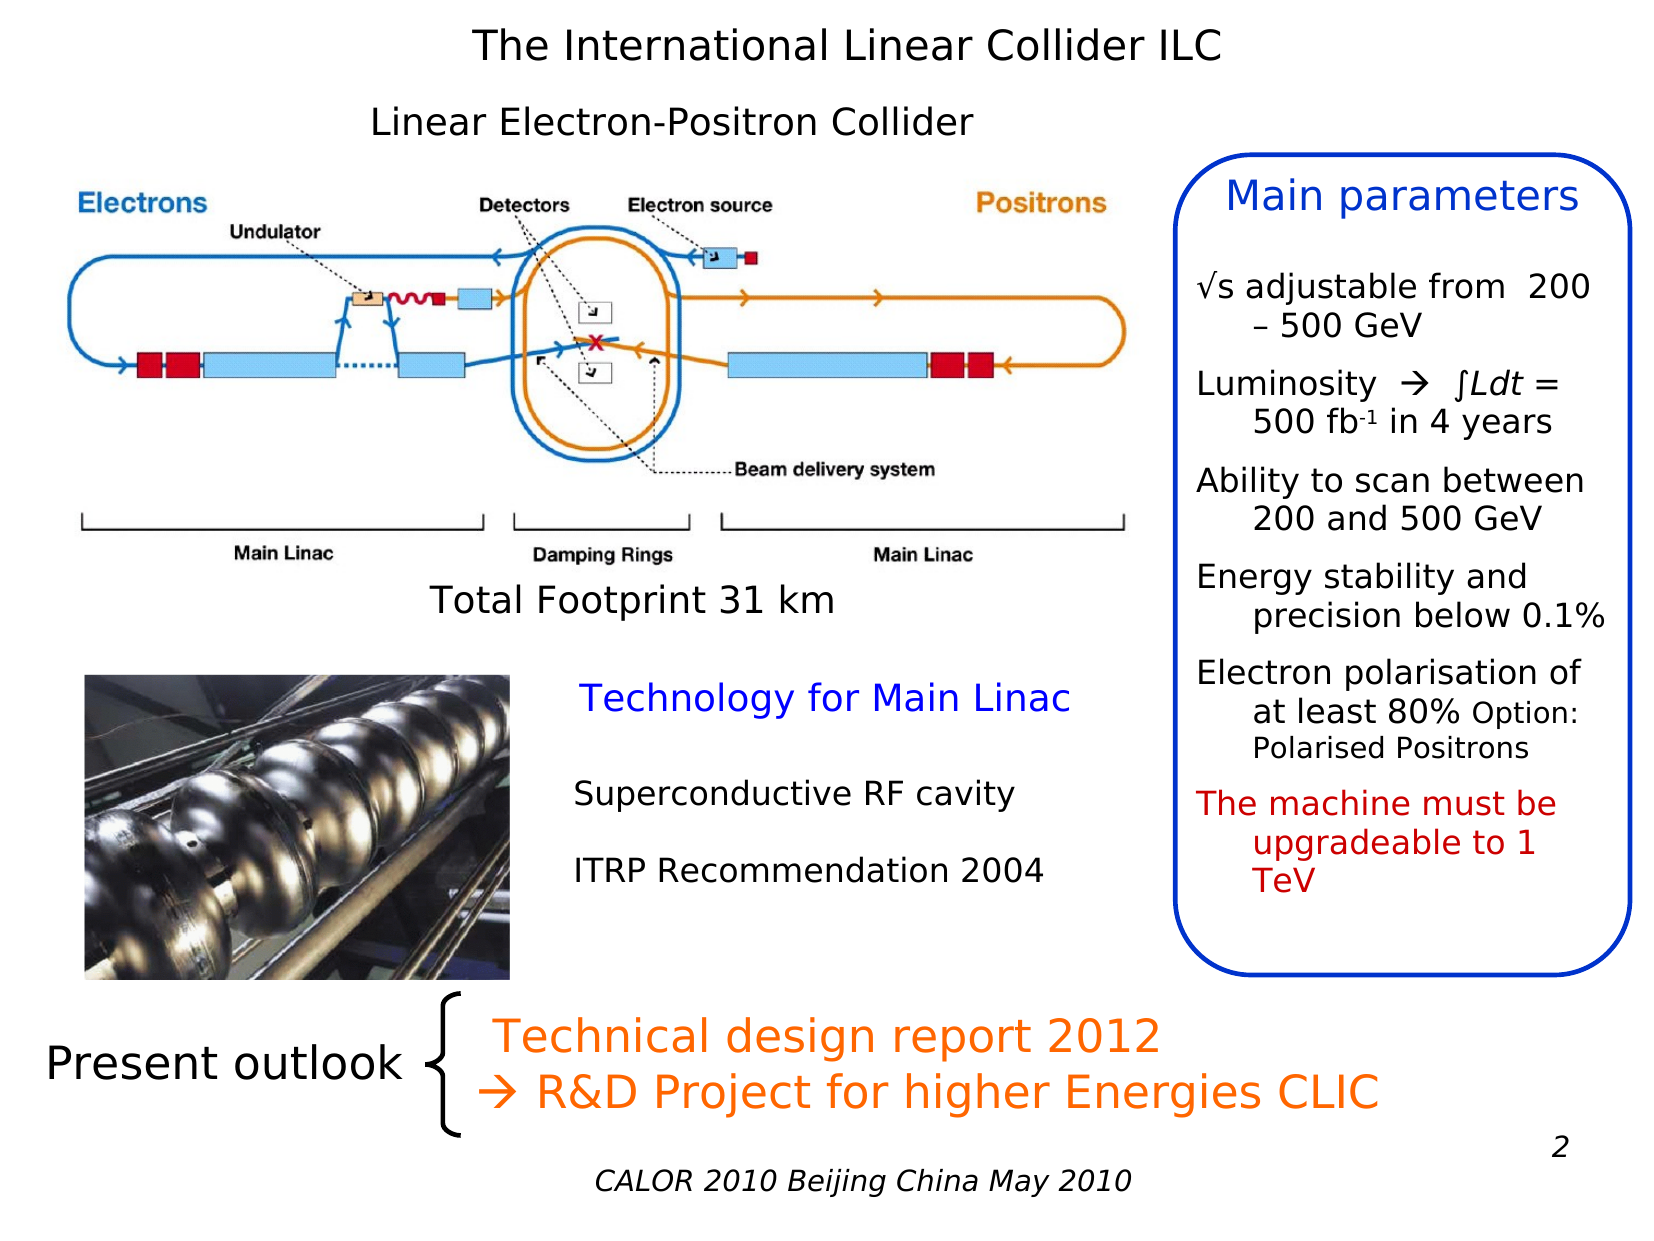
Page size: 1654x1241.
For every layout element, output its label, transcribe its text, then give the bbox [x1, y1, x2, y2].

text_box Technical design report 2012  R&D Project for higher Energies CLIC [460, 986, 1631, 1136]
text_box Technology for Main Linac [564, 669, 1076, 728]
text_box Total Footprint 31 km [415, 571, 843, 630]
picture [84, 674, 510, 980]
text_box Present outlook [30, 1028, 419, 1098]
text_box The International Linear Collider ILC [457, 13, 1238, 78]
text_box Linear Electron-Positron Collider [355, 93, 975, 153]
text_box Main parameters √s adjustable from 200 – 500 GeV Luminosity  ∫Ldt = 500 fb-1 in 4 years Ability to scan between 200 and 500 GeV Energy stability and precision below 0.1% Electron polarisation of at least 80% Option: Polarised Positrons The machine must be upgradeable to 1 TeV [1181, 163, 1625, 909]
text_box Superconductive RF cavity ITRP Recommendation 2004 [558, 767, 1053, 898]
picture [5, 162, 1178, 579]
